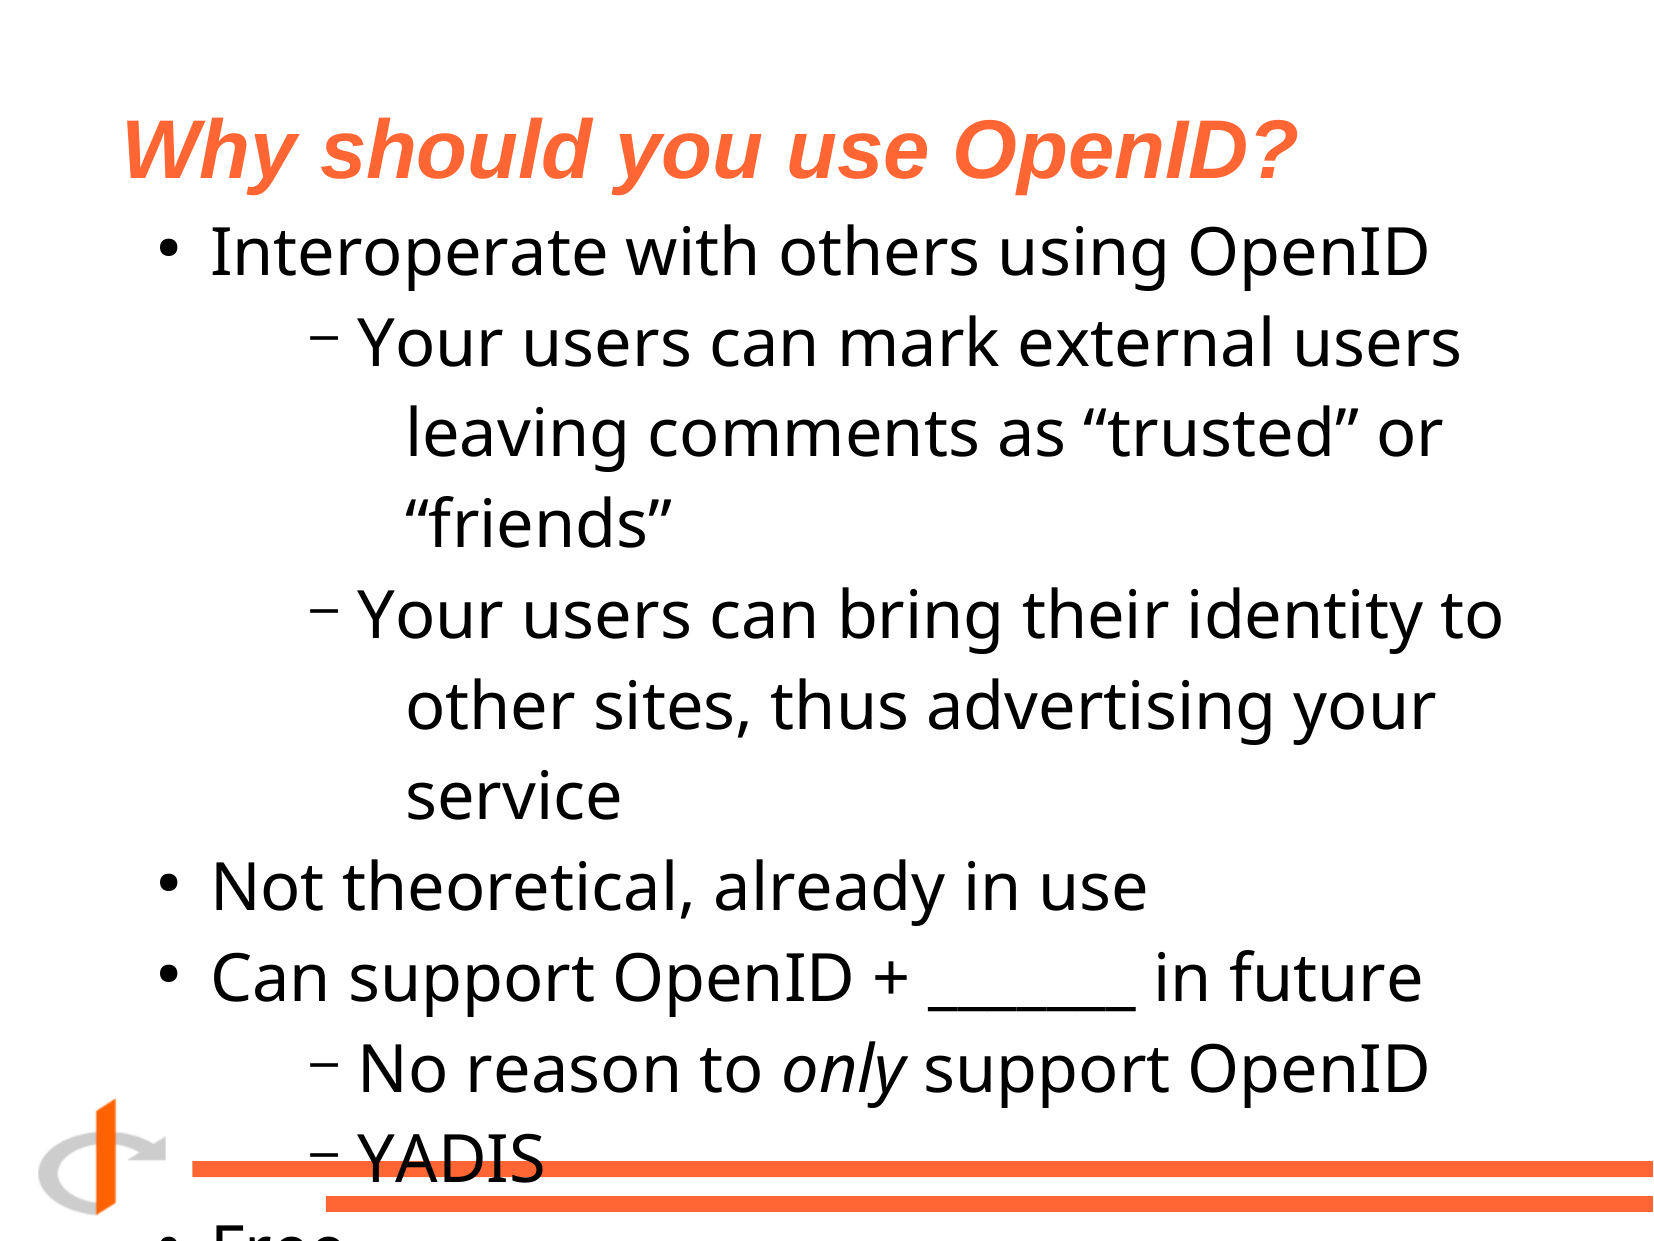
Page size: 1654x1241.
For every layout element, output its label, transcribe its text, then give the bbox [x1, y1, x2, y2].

list Interoperate with others using OpenID Your users can mark external users leaving comments as “trusted” or “friends” Your users can bring their identity to other sites, thus advertising your service Not theoretical, already in use Can support OpenID + _______ in future No reason to only support OpenID YADIS Free Open libraries for most languages [121, 203, 1561, 1121]
title Why should you use OpenID? [121, 46, 1534, 203]
picture [33, 1090, 170, 1220]
